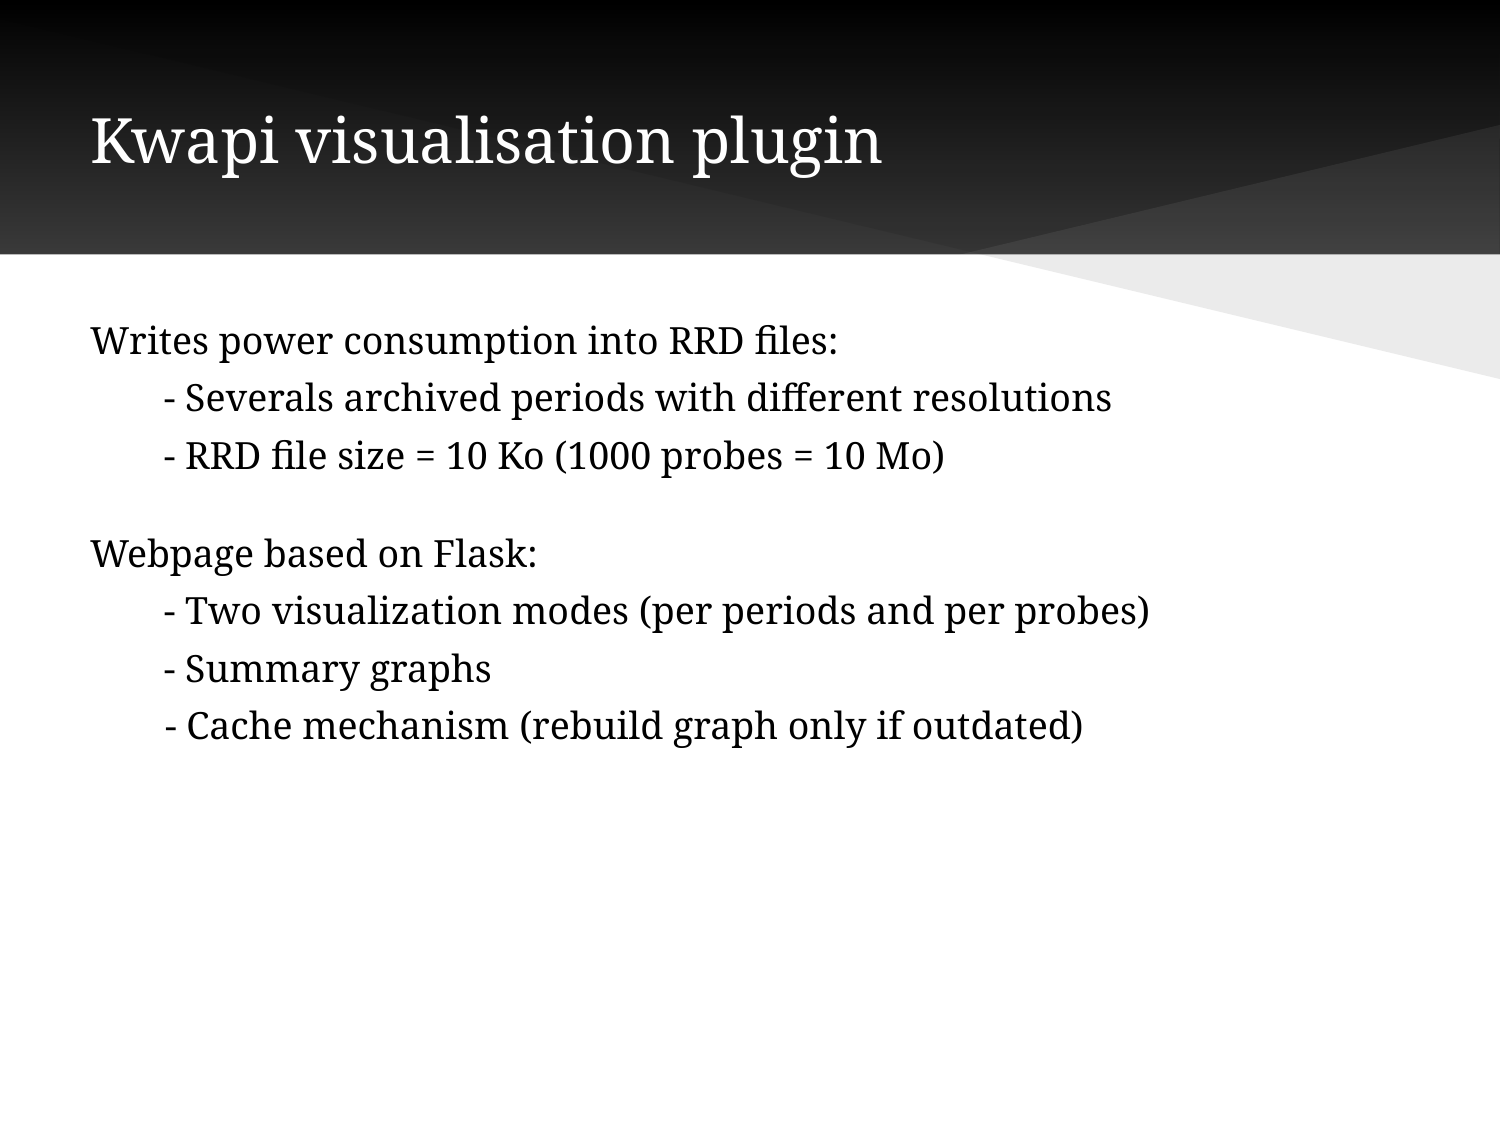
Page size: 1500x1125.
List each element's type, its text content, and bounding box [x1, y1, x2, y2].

text_box Writes power consumption into RRD files: - Severals archived periods with different resolutions - RRD file size = 10 Ko (1000 probes = 10 Mo) Webpage based on Flask: - Two visualization modes (per periods and per probes) - Summary graphs - Cache mechanism (rebuild graph only if outdated) [74, 301, 1425, 1053]
title Kwapi visualisation plugin [75, 45, 1425, 233]
